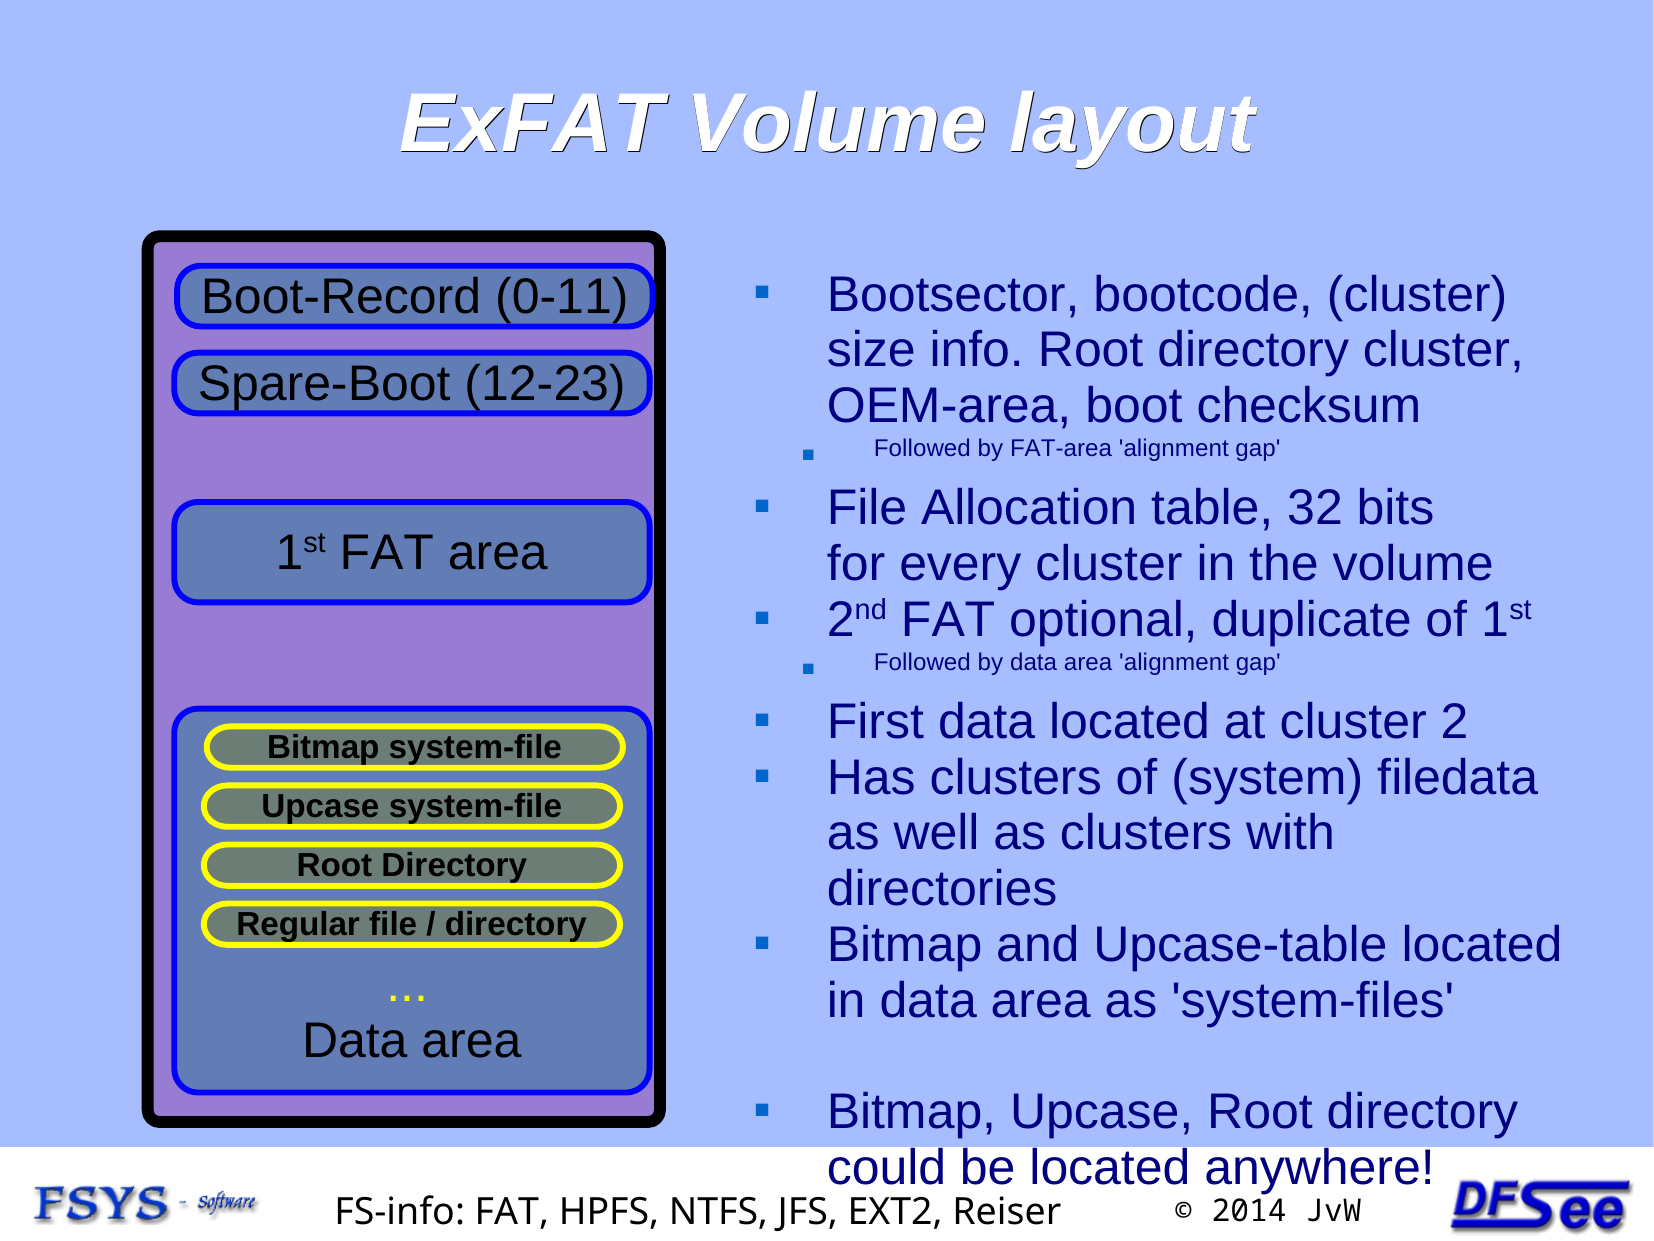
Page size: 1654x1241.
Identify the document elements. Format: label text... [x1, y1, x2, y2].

text_box Boot-Record (0-11) [177, 265, 653, 327]
text_box [147, 236, 660, 1123]
text_box 1st FAT area [174, 501, 649, 603]
text_box ... Data area [174, 708, 649, 1093]
text_box Bitmap system-file [206, 726, 623, 768]
text_box Regular file / directory [203, 903, 621, 945]
picture [29, 1181, 265, 1225]
picture [1446, 1177, 1635, 1241]
text_box Upcase system-file [203, 785, 621, 827]
list Bootsector, bootcode, (cluster) size info. Root directory cluster, OEM-area, boot checksum Followed by FAT-area 'alignment gap' File Allocation table, 32 bits for every cluster in the volume 2nd FAT optional, duplicate of 1st Followed by data area 'alignment gap' First data located at cluster 2 Has clusters of (system) filedata as well as clusters with directories Bitmap and Upcase-table located in data area as 'system-files' Bitmap, Upcase, Root directory could be located anywhere! [649, 265, 1570, 1147]
text_box Root Directory [203, 844, 621, 886]
text_box Spare-Boot (12-23) [174, 352, 649, 414]
title ExFAT Volume layout [121, 19, 1534, 227]
